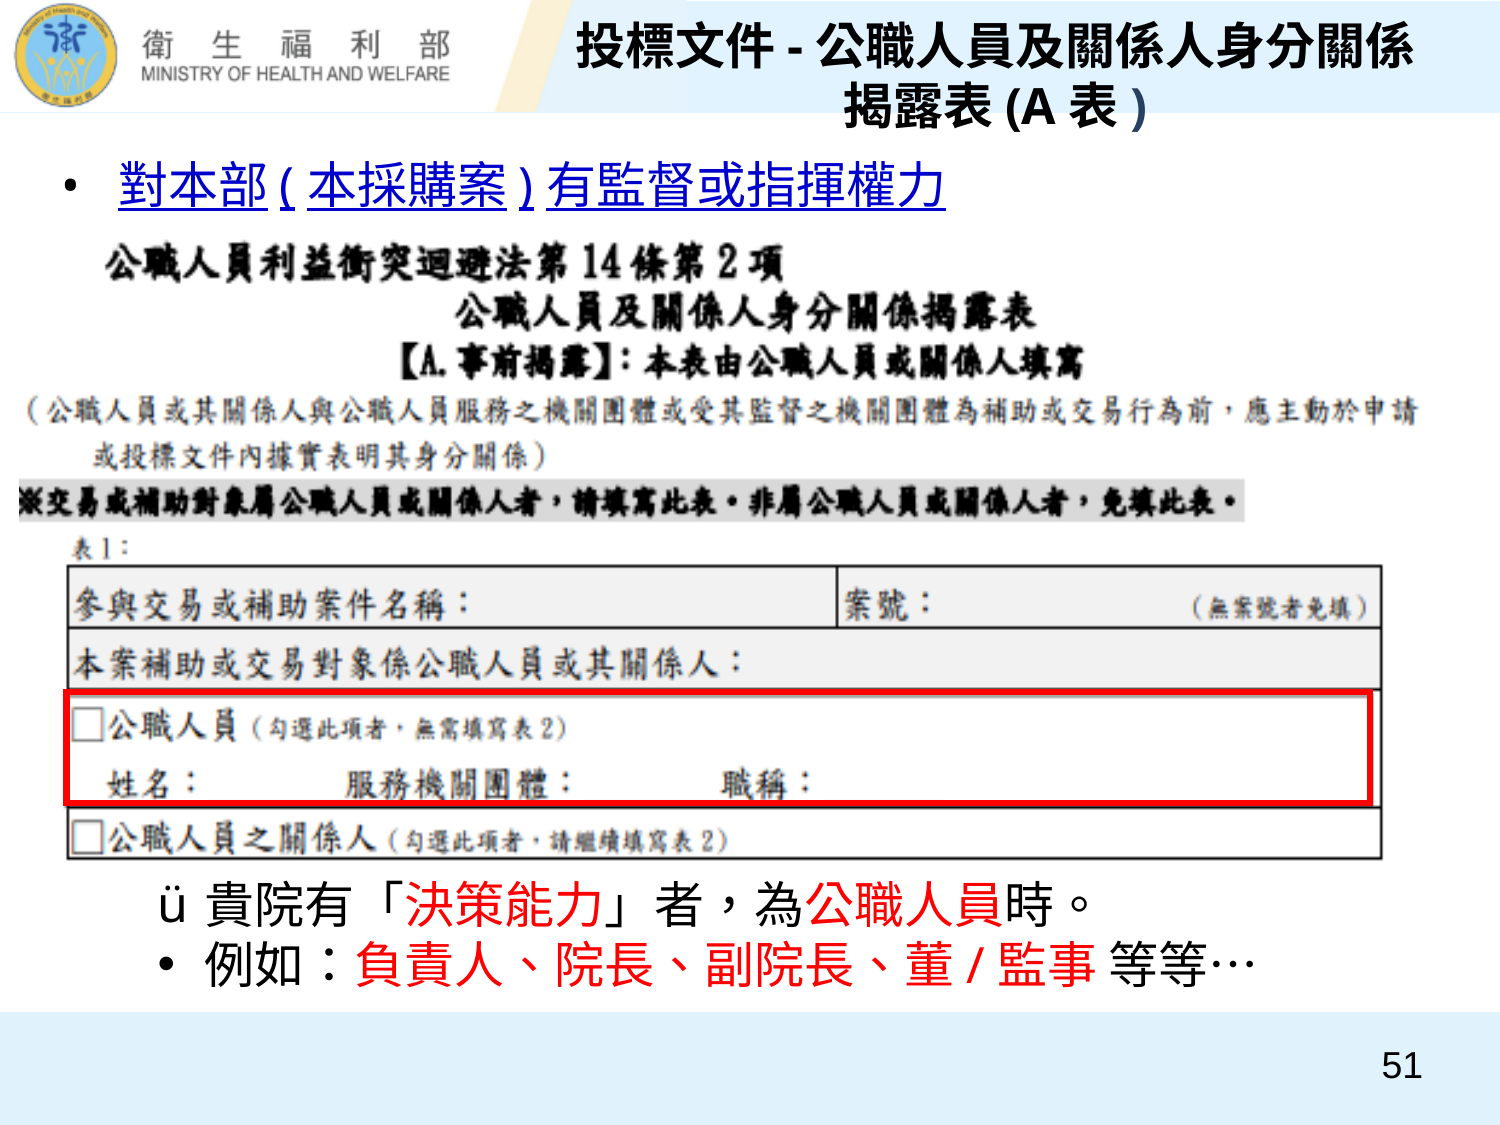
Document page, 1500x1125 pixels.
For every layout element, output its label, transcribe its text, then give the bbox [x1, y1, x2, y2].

text_box 投標文件-公職人員及關係人身分關係 揭露表(A表) [560, 5, 1463, 143]
picture [19, 225, 1434, 866]
text_box 貴院有「決策能力」者，為公職人員時。 例如：負責人、院長、副院長、董/監事 等等… [142, 865, 1398, 1003]
text_box 51 [1366, 1033, 1459, 1094]
text_box 對本部(本採購案)有監督或指揮權力 [45, 146, 963, 221]
